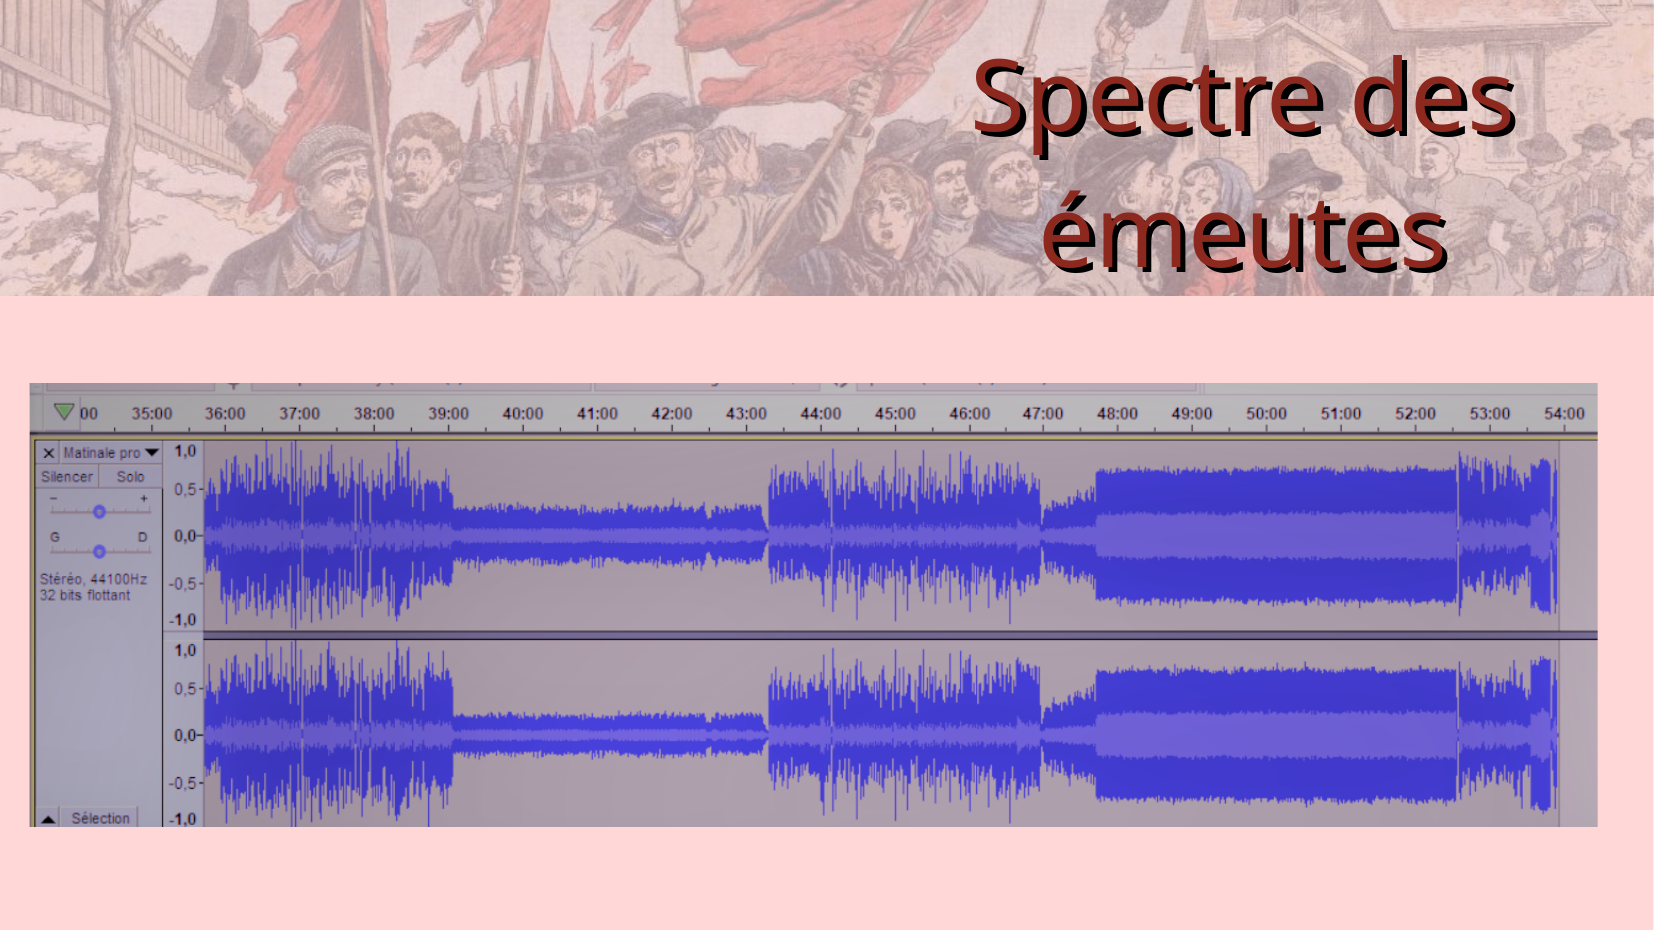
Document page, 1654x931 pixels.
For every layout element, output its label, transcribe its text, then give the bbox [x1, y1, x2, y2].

picture [0, 0, 1654, 296]
picture [29, 383, 1598, 827]
text_box Spectre des émeutes [856, 25, 1630, 296]
